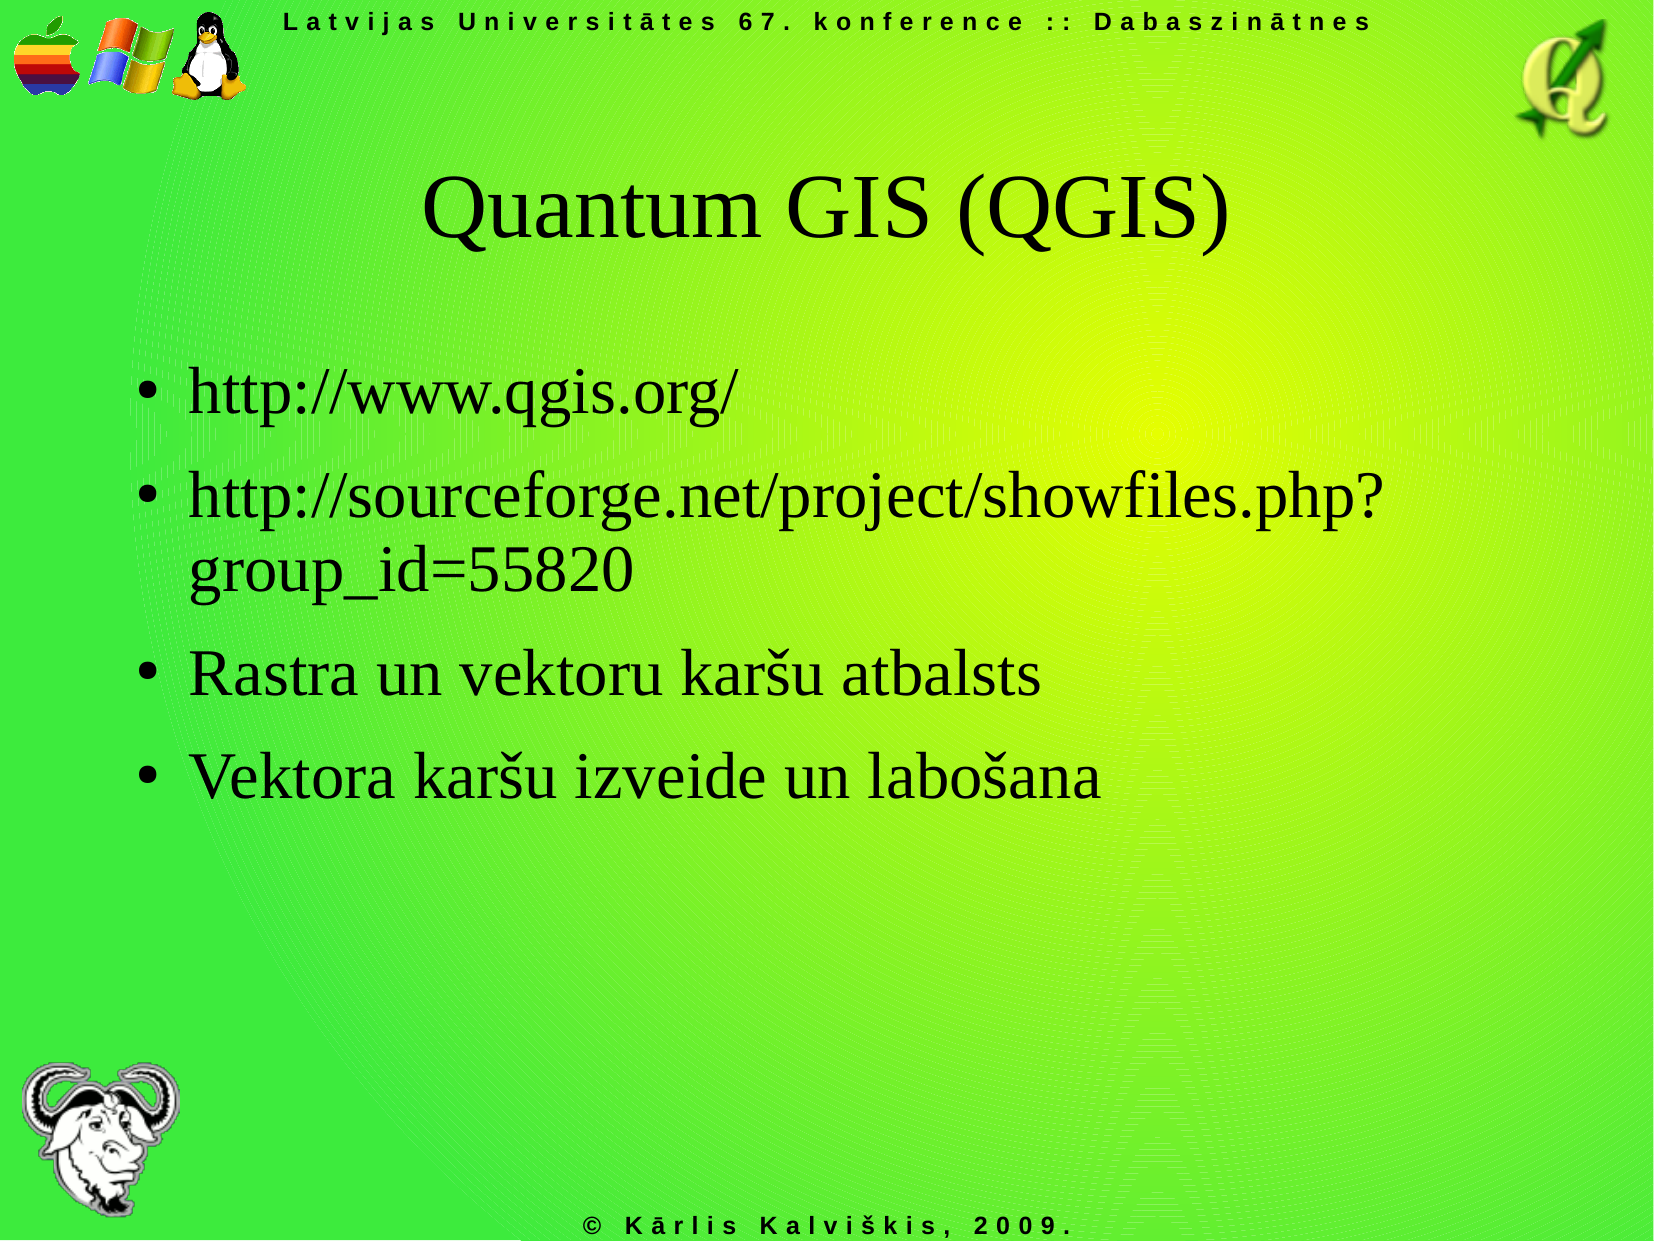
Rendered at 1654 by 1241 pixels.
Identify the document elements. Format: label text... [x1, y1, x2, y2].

picture [88, 12, 246, 94]
list http://www.qgis.org/ http://sourceforge.net/project/showfiles.php?group_id=55820 Rastra un vektoru karšu atbalsts Vektora karšu izveide un labošana [118, 354, 1536, 1182]
picture [22, 1058, 180, 1224]
picture [14, 16, 80, 96]
title Quantum GIS (QGIS) [118, 88, 1536, 325]
picture [1501, 19, 1627, 145]
